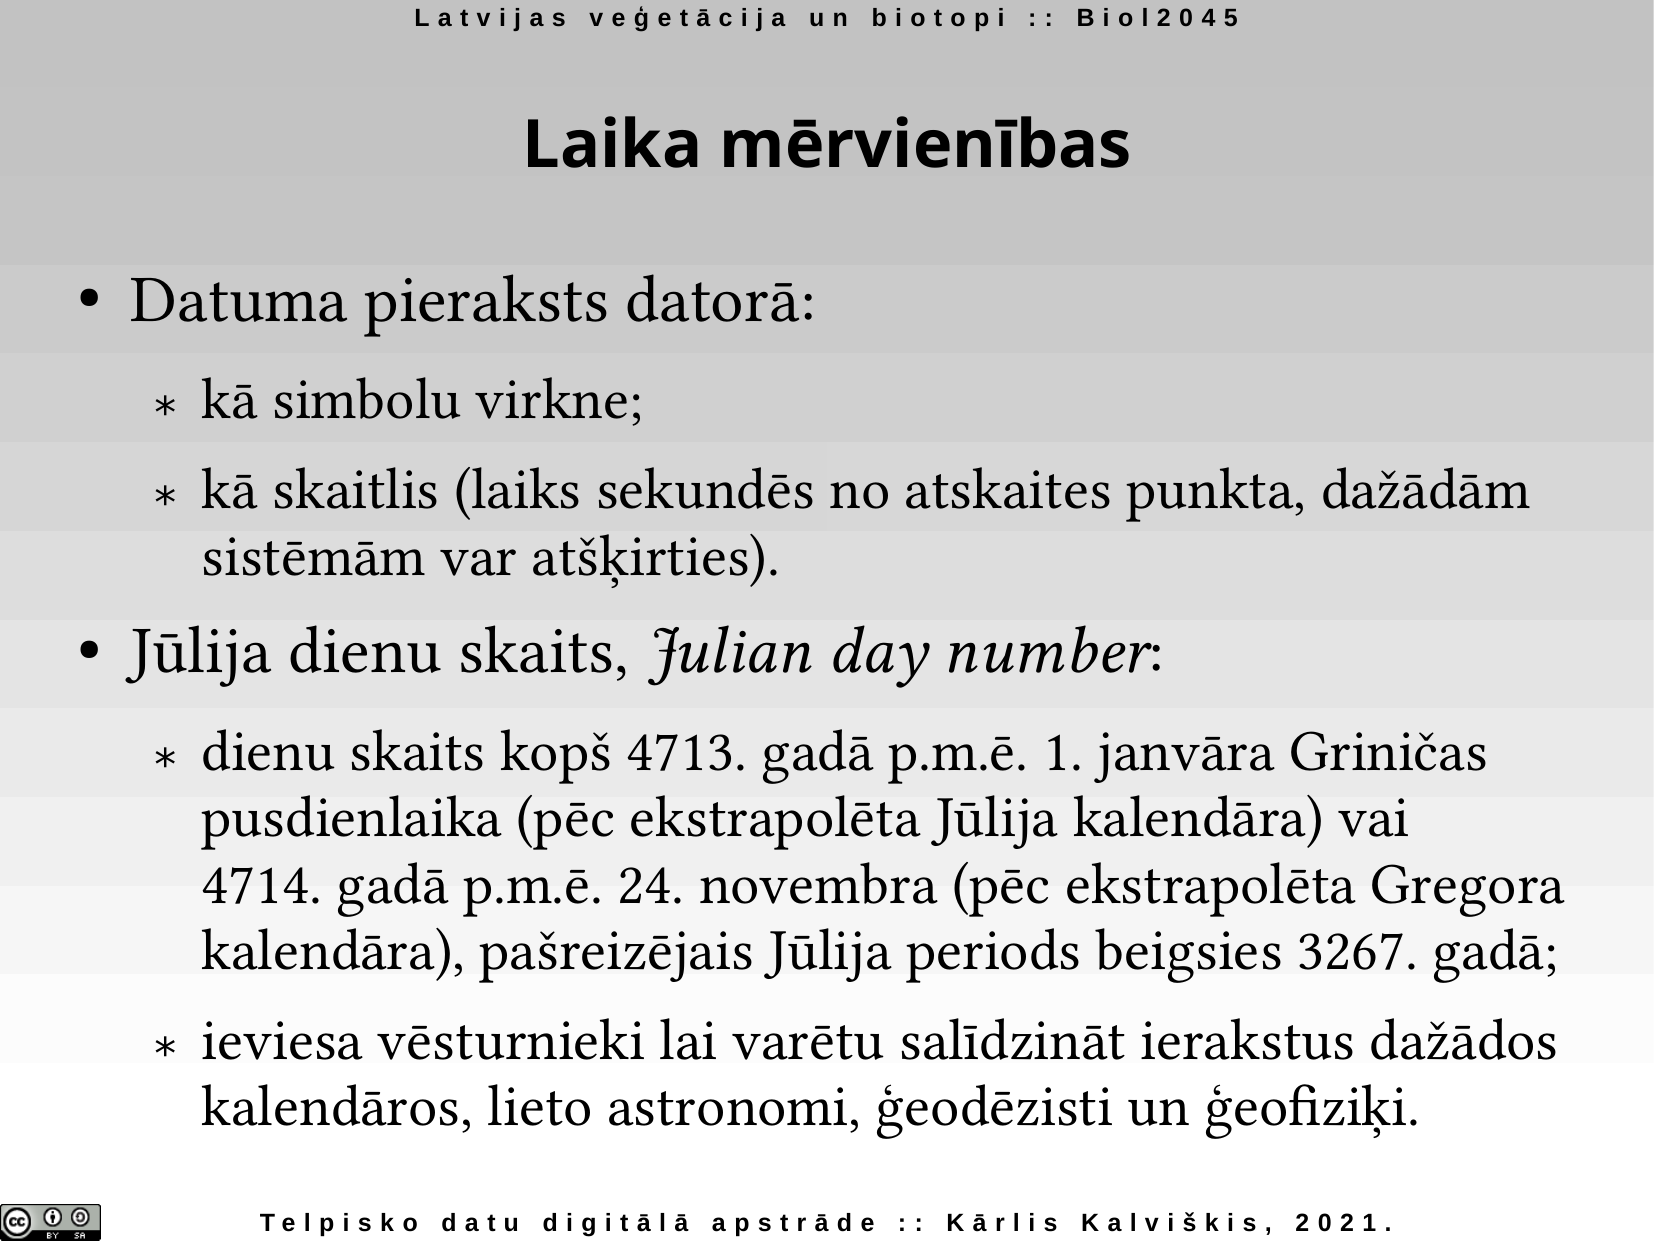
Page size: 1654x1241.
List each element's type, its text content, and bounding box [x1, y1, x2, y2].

picture [0, 0, 1654, 1241]
title Laika mērvienības [59, 37, 1596, 246]
list Datuma pieraksts datorā: kā simbolu virkne; kā skaitlis (laiks sekundēs no atskaites punkta, dažādām sistēmām var atšķirties). Jūlija dienu skaits, Julian day number: dienu skaits kopš 4713. gadā p.m.ē. 1. janvāra Griničas pusdienlaika (pēc ekstrapolēta Jūlija kalendāra) vai 4714. gadā p.m.ē. 24. novembra (pēc ekstrapolēta Gregora kalendāra), pašreizējais Jūlija periods beigsies 3267. gadā; ieviesa vēsturnieki lai varētu salīdzināt ierakstus dažādos kalendāros, lieto astronomi, ģeodēzisti un ģeofiziķi. [59, 261, 1596, 1175]
